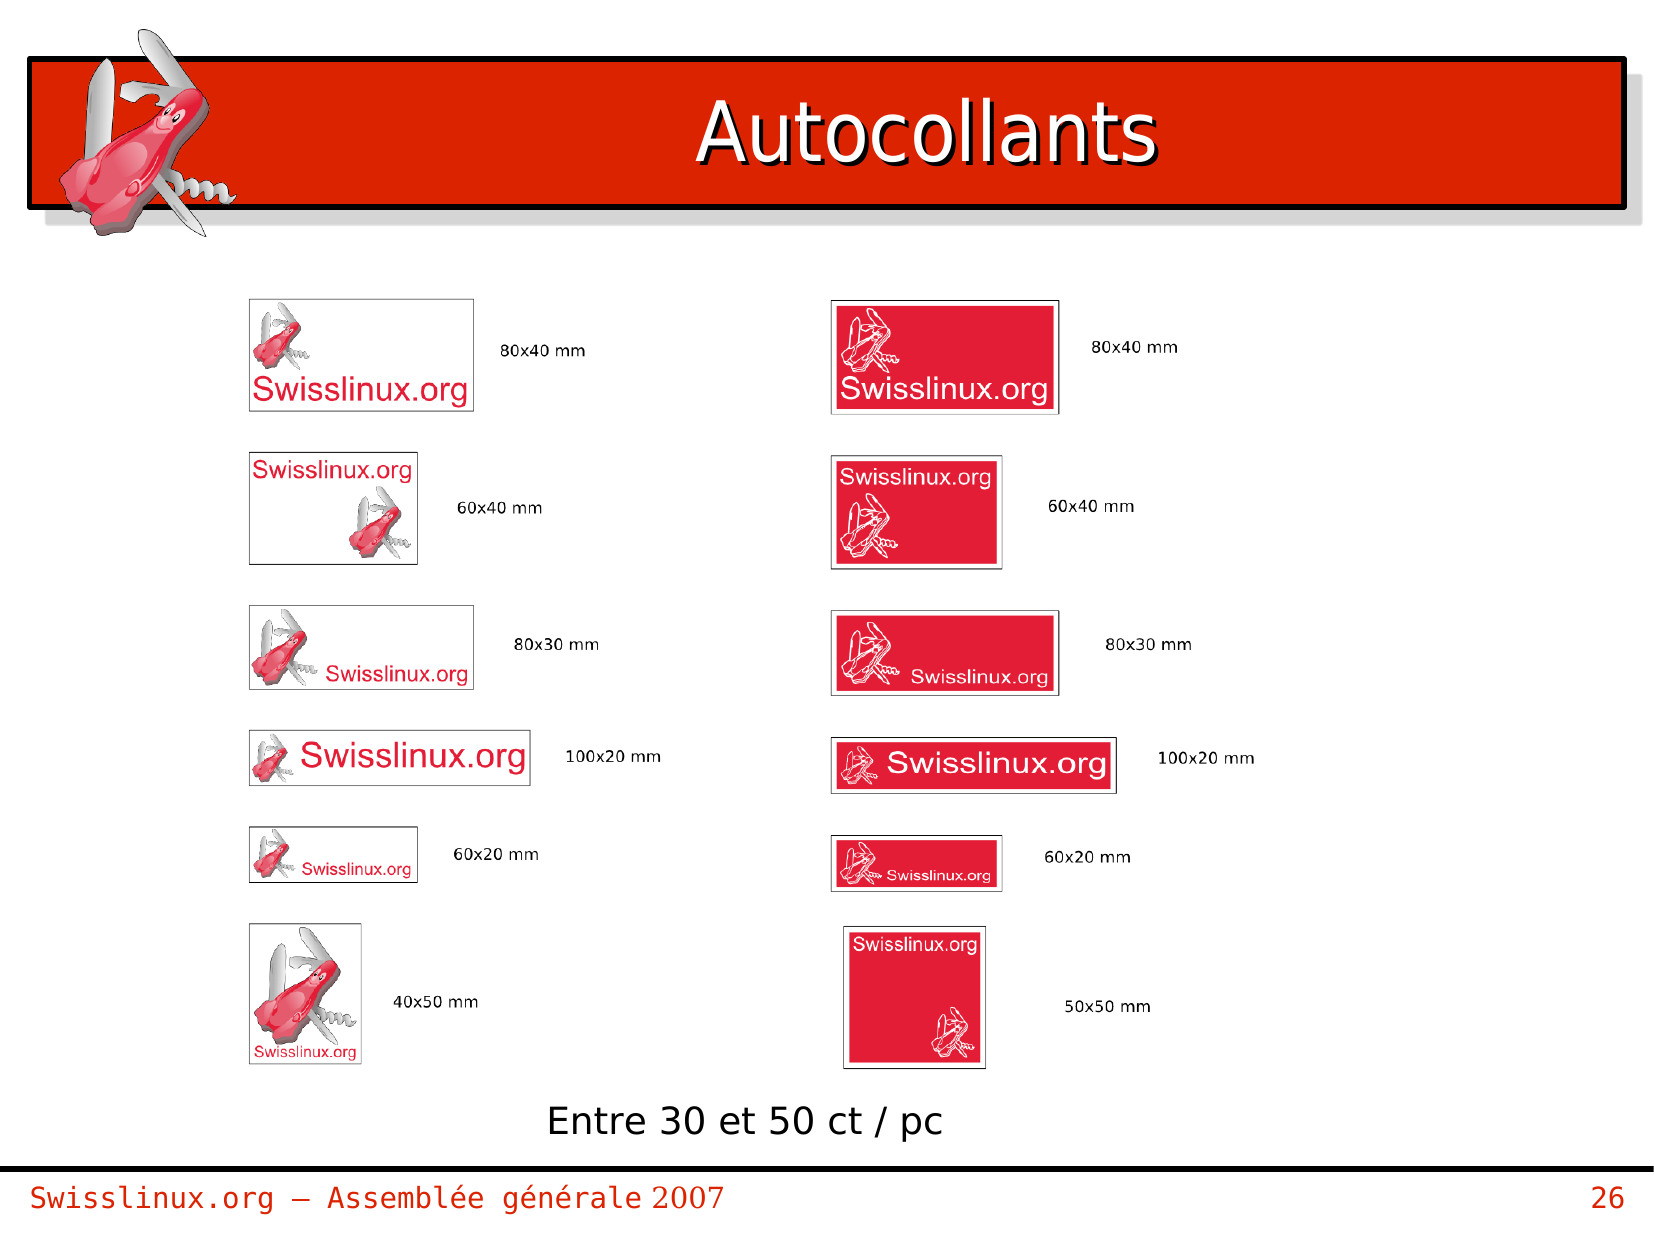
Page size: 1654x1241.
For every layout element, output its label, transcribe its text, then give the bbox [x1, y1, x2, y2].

title Autocollants [259, 84, 1595, 182]
picture [59, 29, 237, 237]
text_box Entre 30 et 50 ct / pc [531, 1092, 1063, 1152]
picture [818, 265, 1418, 1113]
picture [206, 267, 798, 1104]
